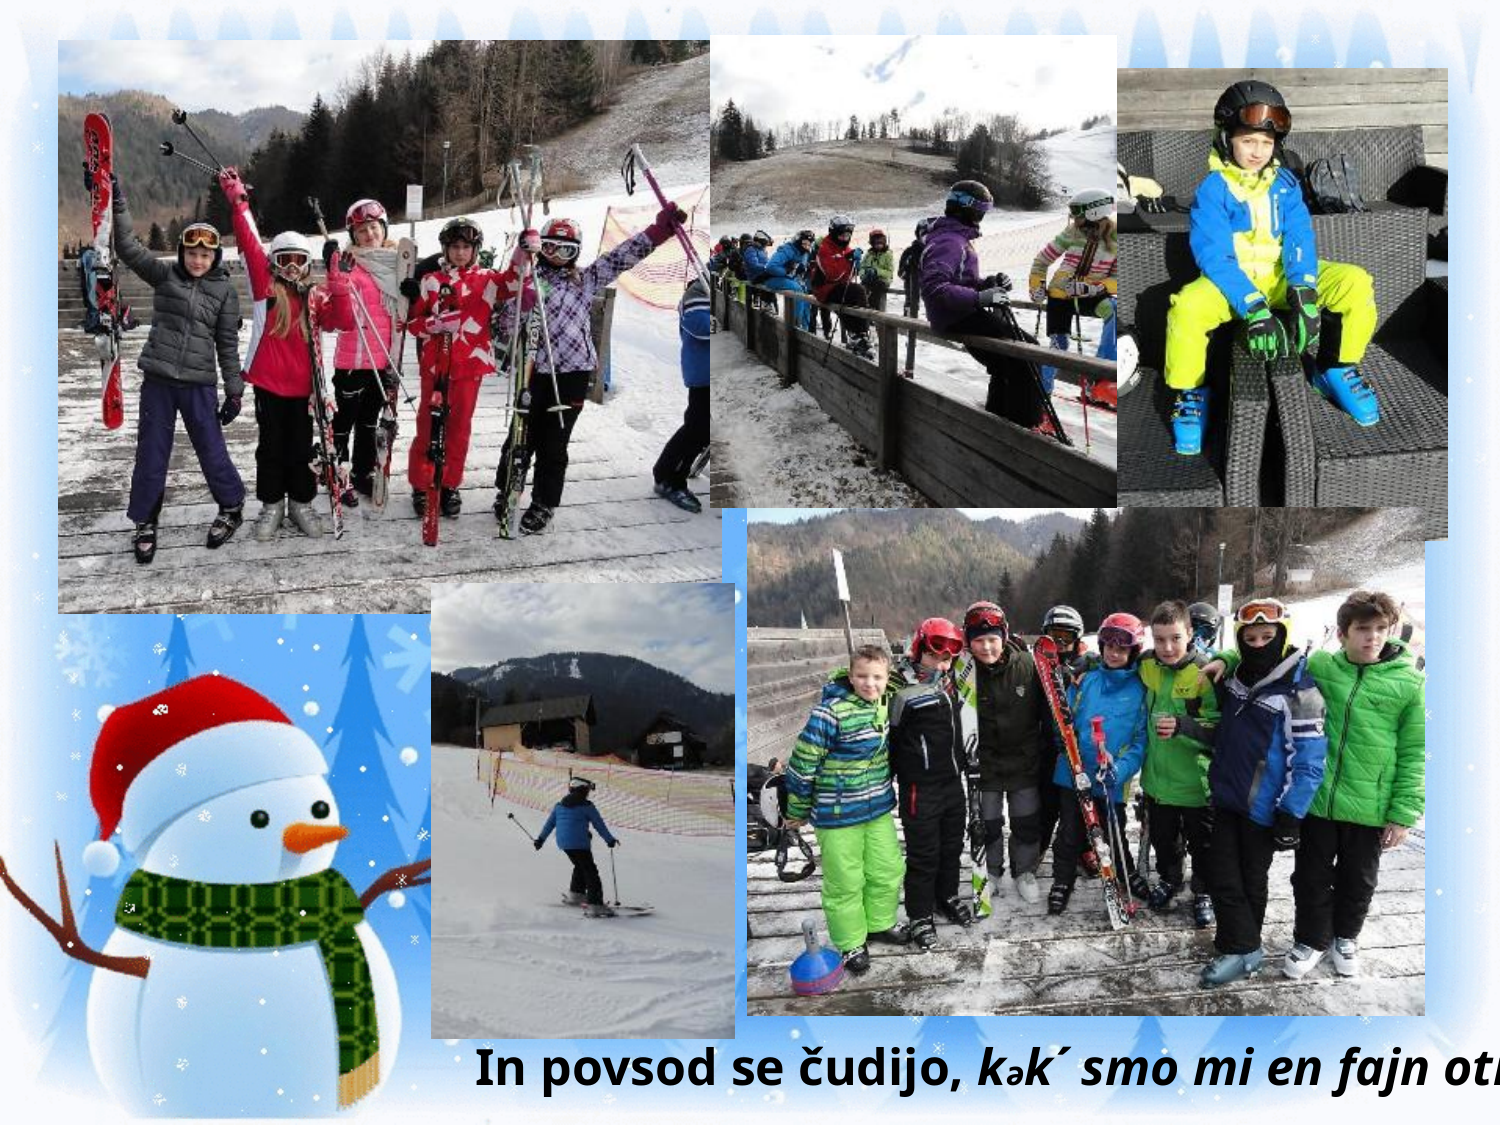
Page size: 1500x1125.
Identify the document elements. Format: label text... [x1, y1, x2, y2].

text_box In povsod se čudijo, kək´ smo mi en fajn otroc …  [460, 1028, 1282, 1104]
picture [58, 35, 1448, 1039]
